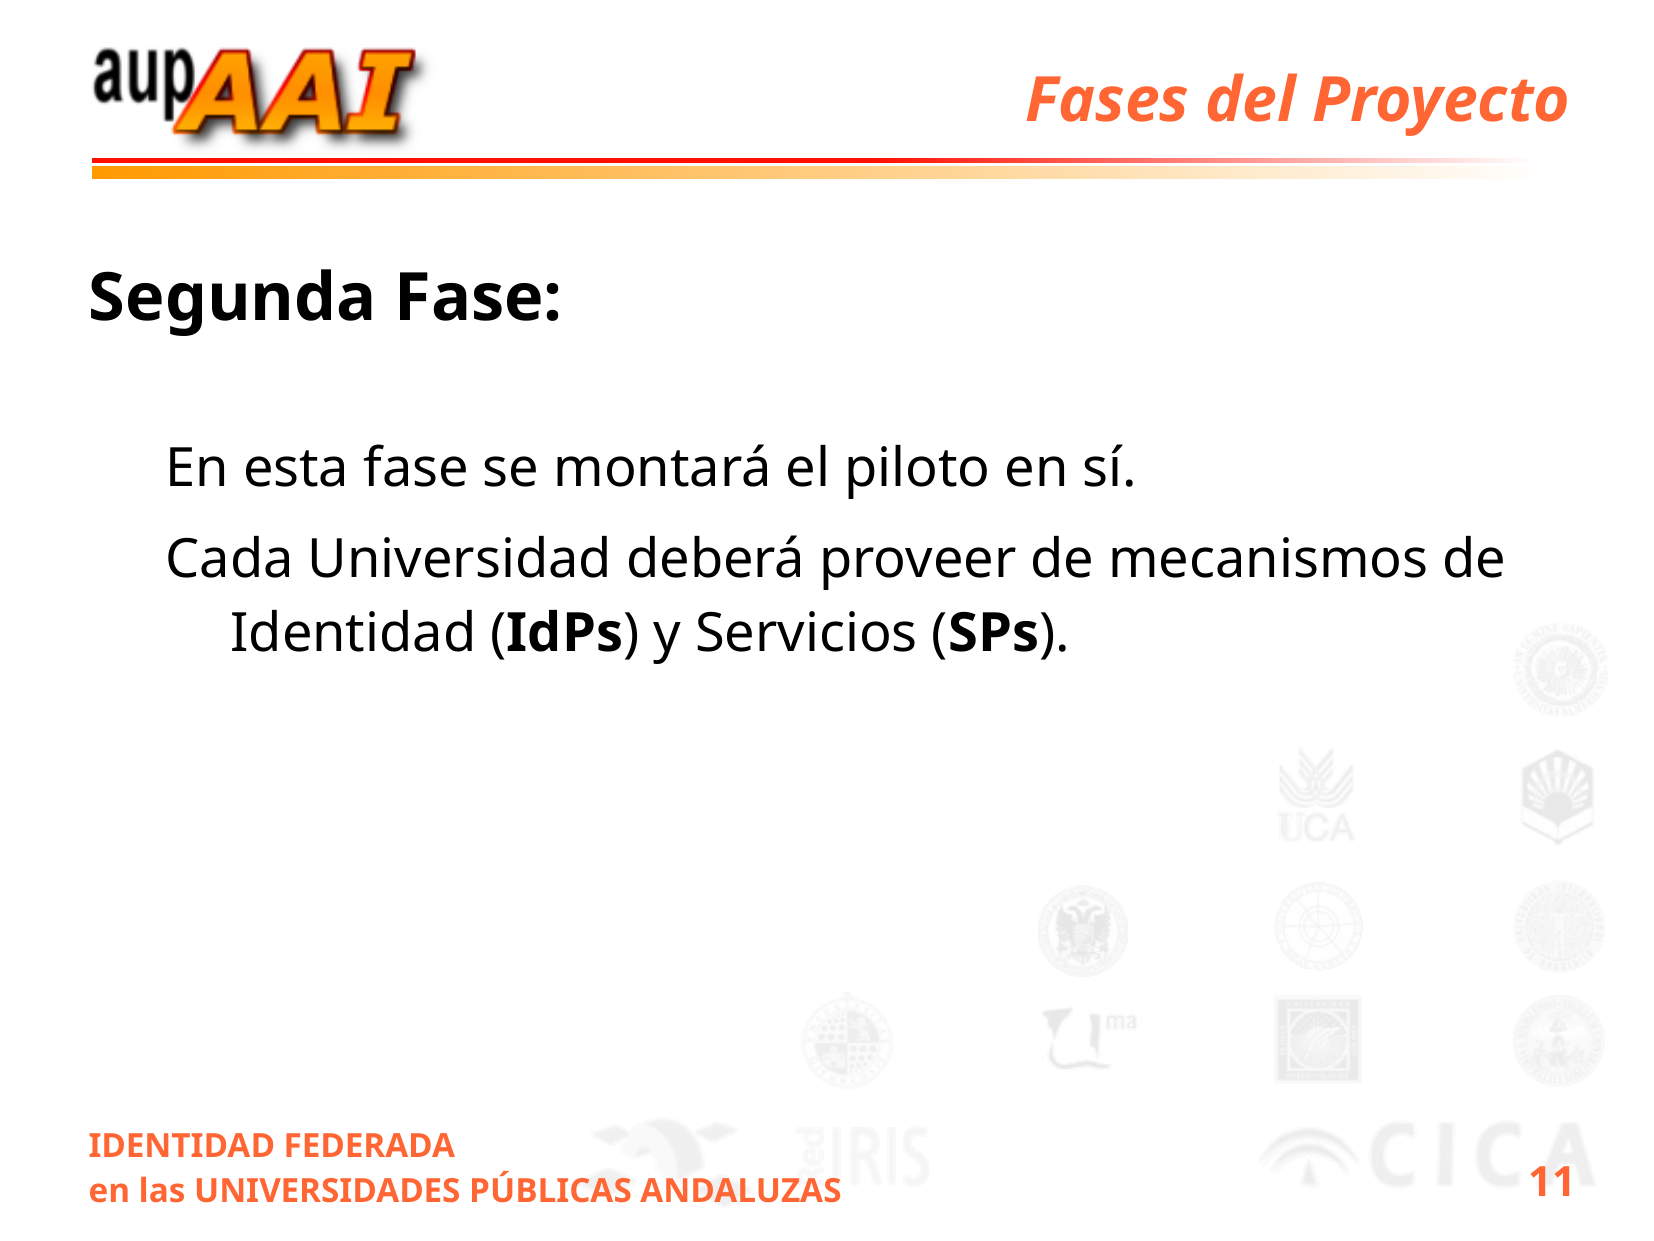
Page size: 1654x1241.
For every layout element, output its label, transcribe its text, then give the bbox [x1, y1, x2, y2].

picture [579, 618, 1614, 1209]
picture [49, 19, 1545, 179]
list Segunda Fase: En esta fase se montará el piloto en sí. Cada Universidad deberá proveer de mecanismos de Identidad (IdPs) y Servicios (SPs). [82, 248, 1571, 1049]
title Fases del Proyecto [590, 62, 1571, 133]
